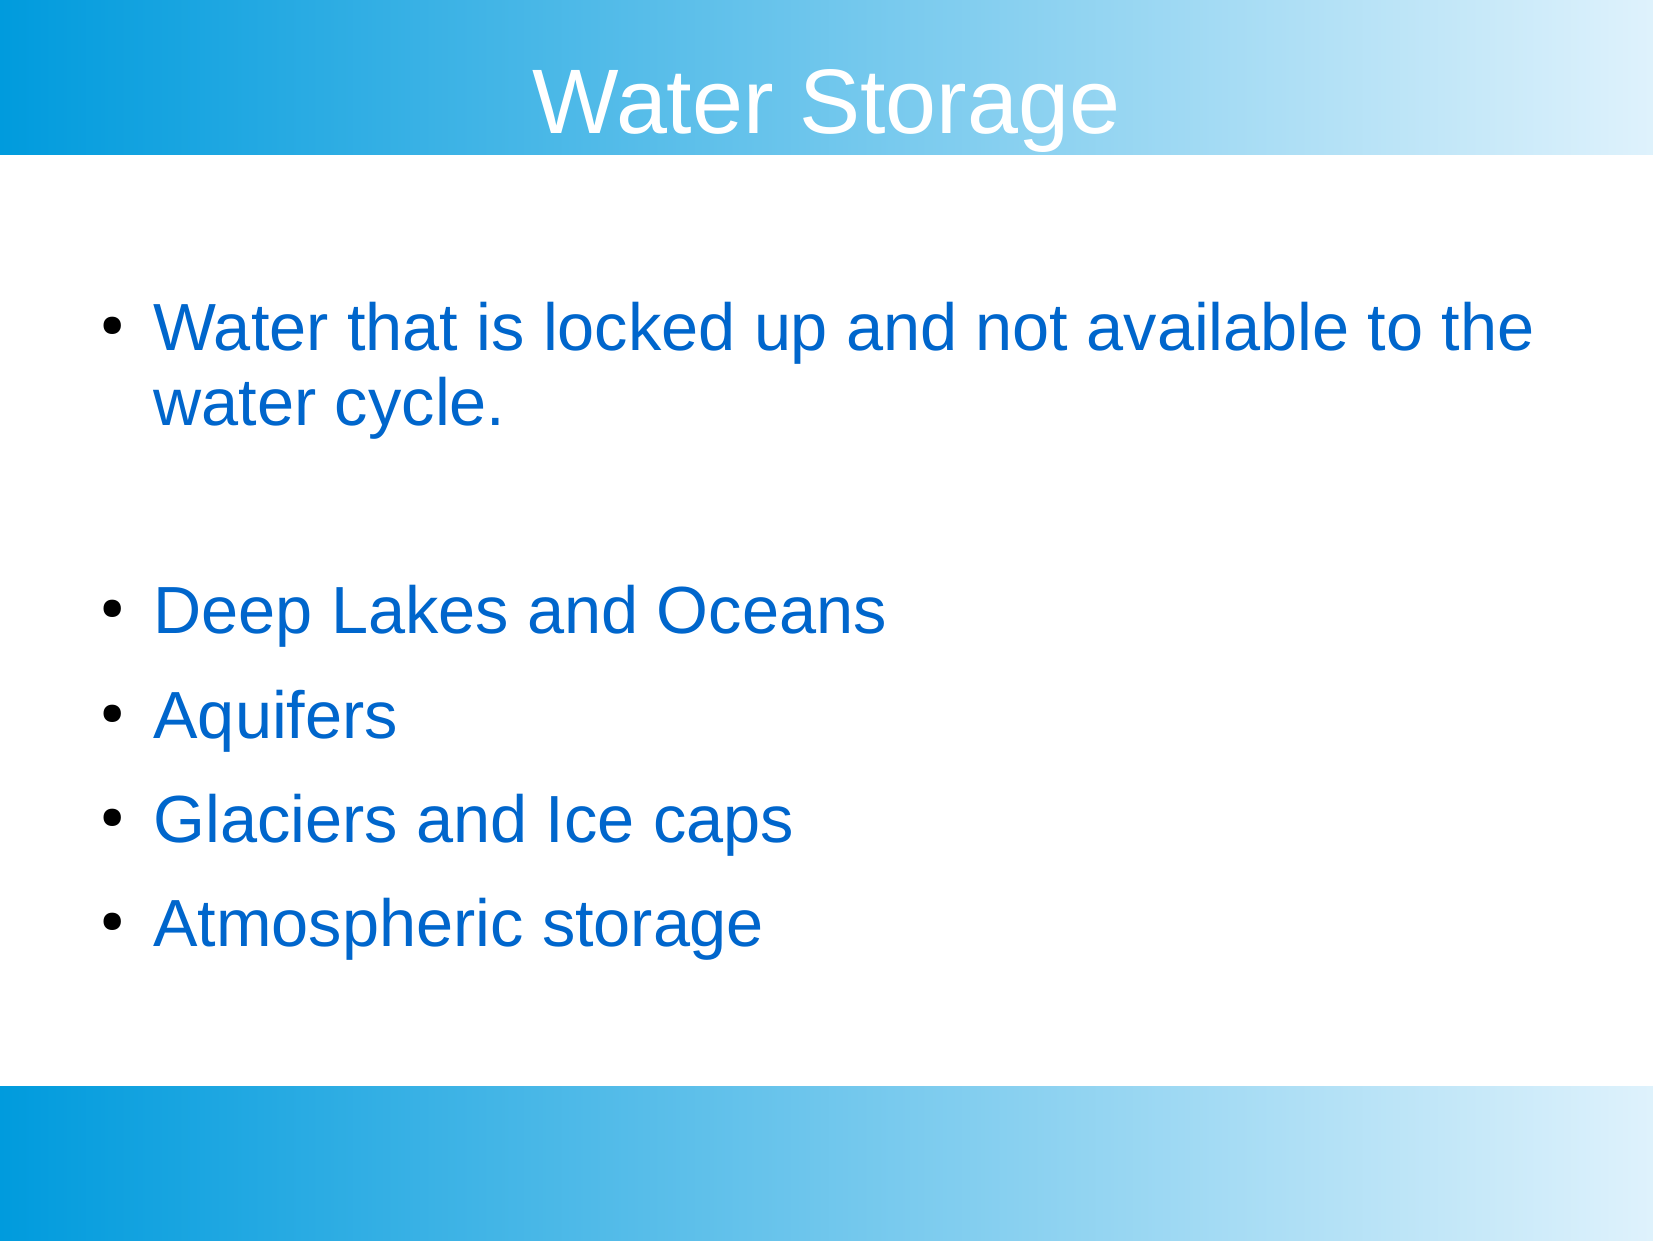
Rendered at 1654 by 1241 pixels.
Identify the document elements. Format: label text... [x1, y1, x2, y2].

title Water Storage [82, 49, 1571, 155]
list Water that is locked up and not available to the water cycle. Deep Lakes and Oceans Aquifers Glaciers and Ice caps Atmospheric storage [82, 290, 1571, 1010]
